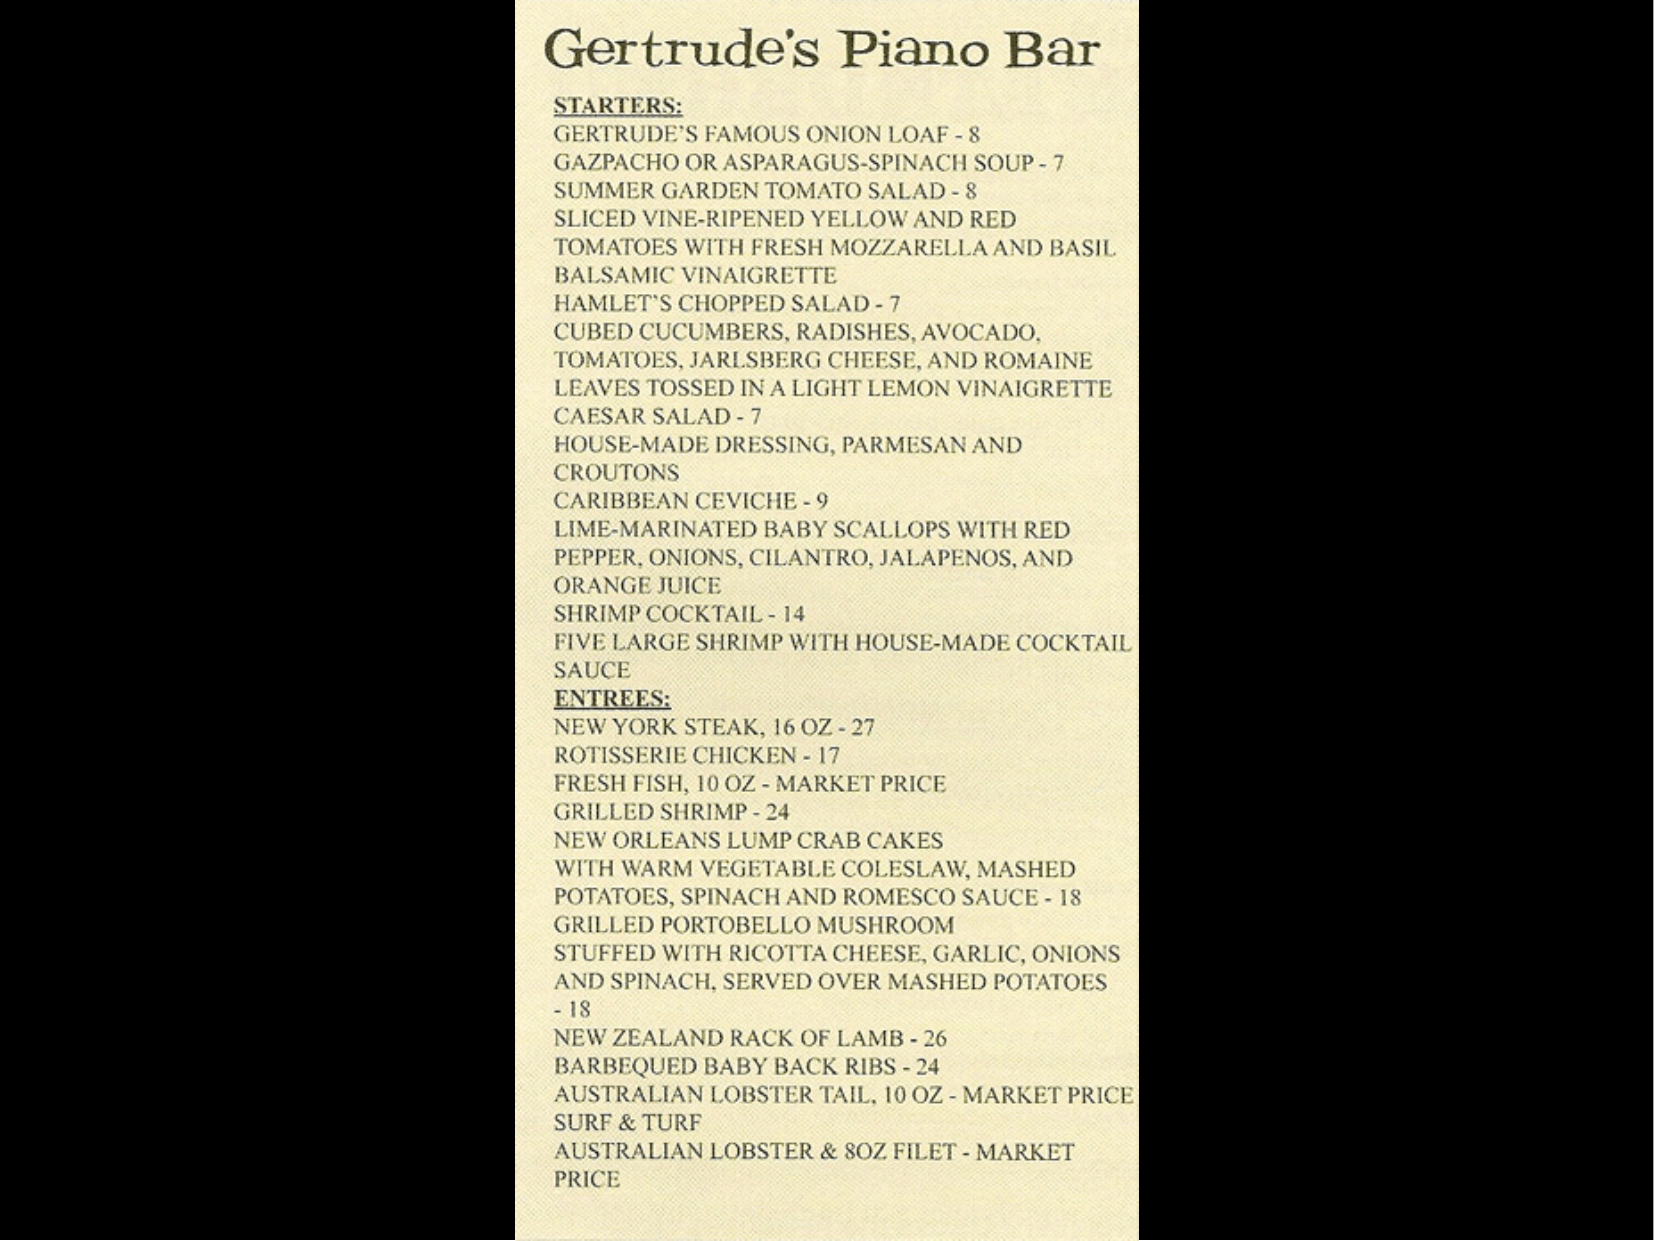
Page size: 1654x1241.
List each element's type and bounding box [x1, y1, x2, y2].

picture [515, 0, 1139, 1241]
